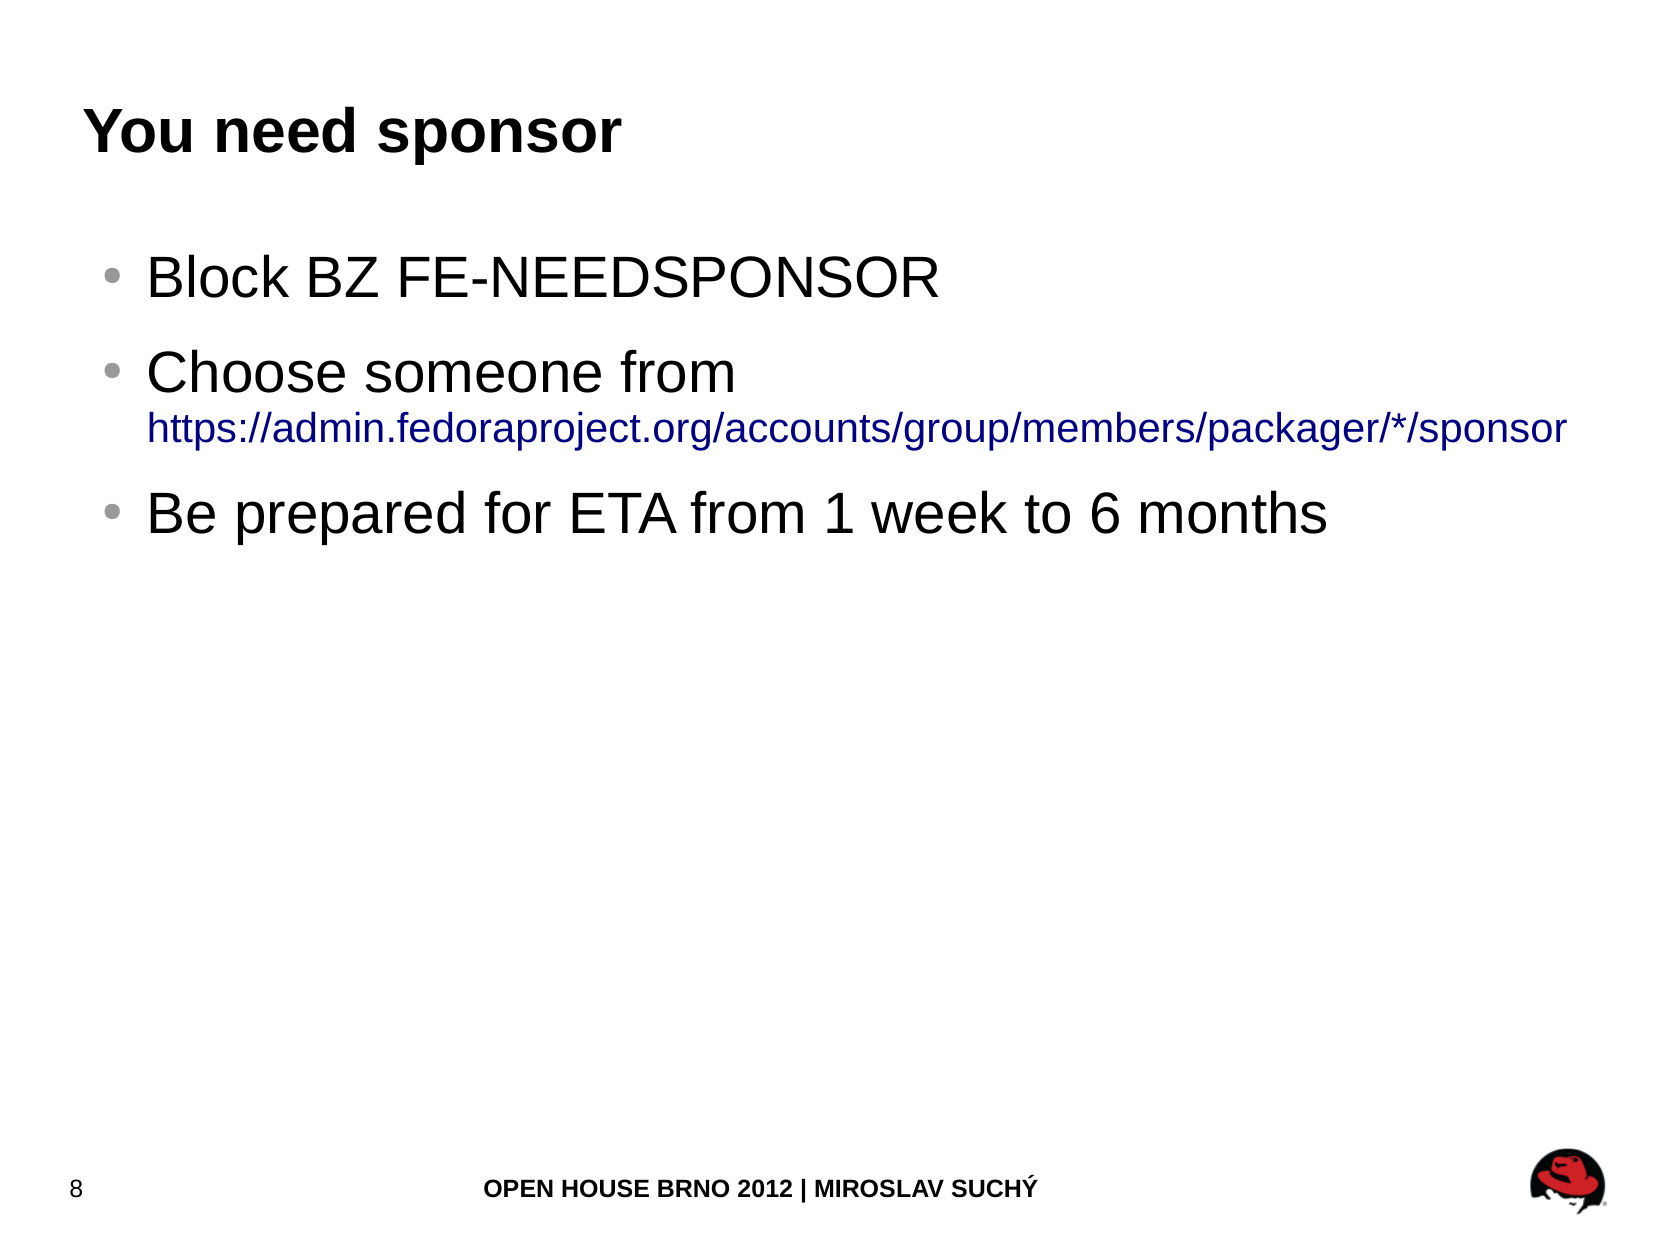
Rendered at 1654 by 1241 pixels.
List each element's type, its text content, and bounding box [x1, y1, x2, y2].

title You need sponsor [82, 45, 1571, 218]
picture [1529, 1146, 1613, 1224]
list Block BZ FE-NEEDSPONSOR Choose someone from https://admin.fedoraproject.org/accounts/group/members/packager/*/sponsor Be prepared for ETA from 1 week to 6 months [86, 244, 1576, 1024]
